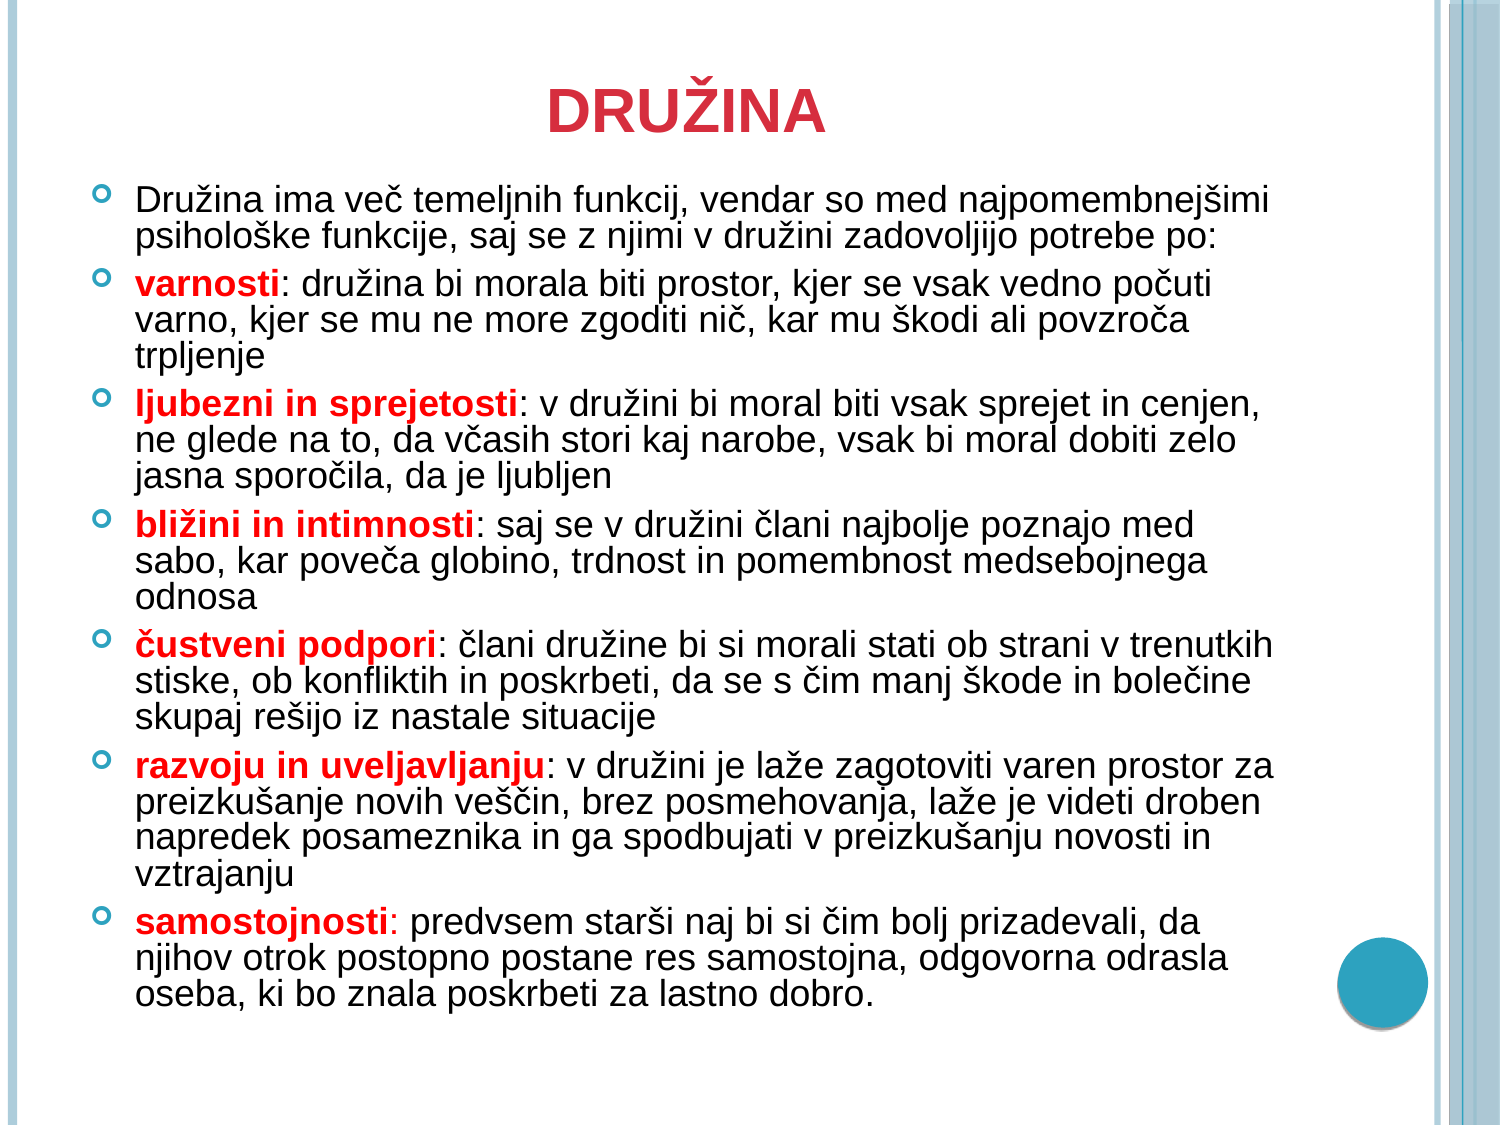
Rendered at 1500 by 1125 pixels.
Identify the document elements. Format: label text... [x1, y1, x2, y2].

list Družina ima več temeljnih funkcij, vendar so med najpomembnejšimi psihološke funkcije, saj se z njimi v družini zadovoljijo potrebe po: varnosti: družina bi morala biti prostor, kjer se vsak vedno počuti varno, kjer se mu ne more zgoditi nič, kar mu škodi ali povzroča trpljenje ljubezni in sprejetosti: v družini bi moral biti vsak sprejet in cenjen, ne glede na to, da včasih stori kaj narobe, vsak bi moral dobiti zelo jasna sporočila, da je ljubljen bližini in intimnosti: saj se v družini člani najbolje poznajo med sabo, kar poveča globino, trdnost in pomembnost medsebojnega odnosa čustveni podpori: člani družine bi si morali stati ob strani v trenutkih stiske, ob konfliktih in poskrbeti, da se s čim manj škode in bolečine skupaj rešijo iz nastale situacije razvoju in uveljavljanju: v družini je laže zagotoviti varen prostor za preizkušanje novih veščin, brez posmehovanja, laže je videti droben napredek posameznika in ga spodbujati v preizkušanju novosti in vztrajanju samostojnosti: predvsem starši naj bi si čim bolj prizadevali, da njihov otrok postopno postane res samostojna, odgovorna odrasla oseba, ki bo znala poskrbeti za lastno dobro. [75, 175, 1300, 1062]
title DRUŽINA [75, 45, 1300, 153]
